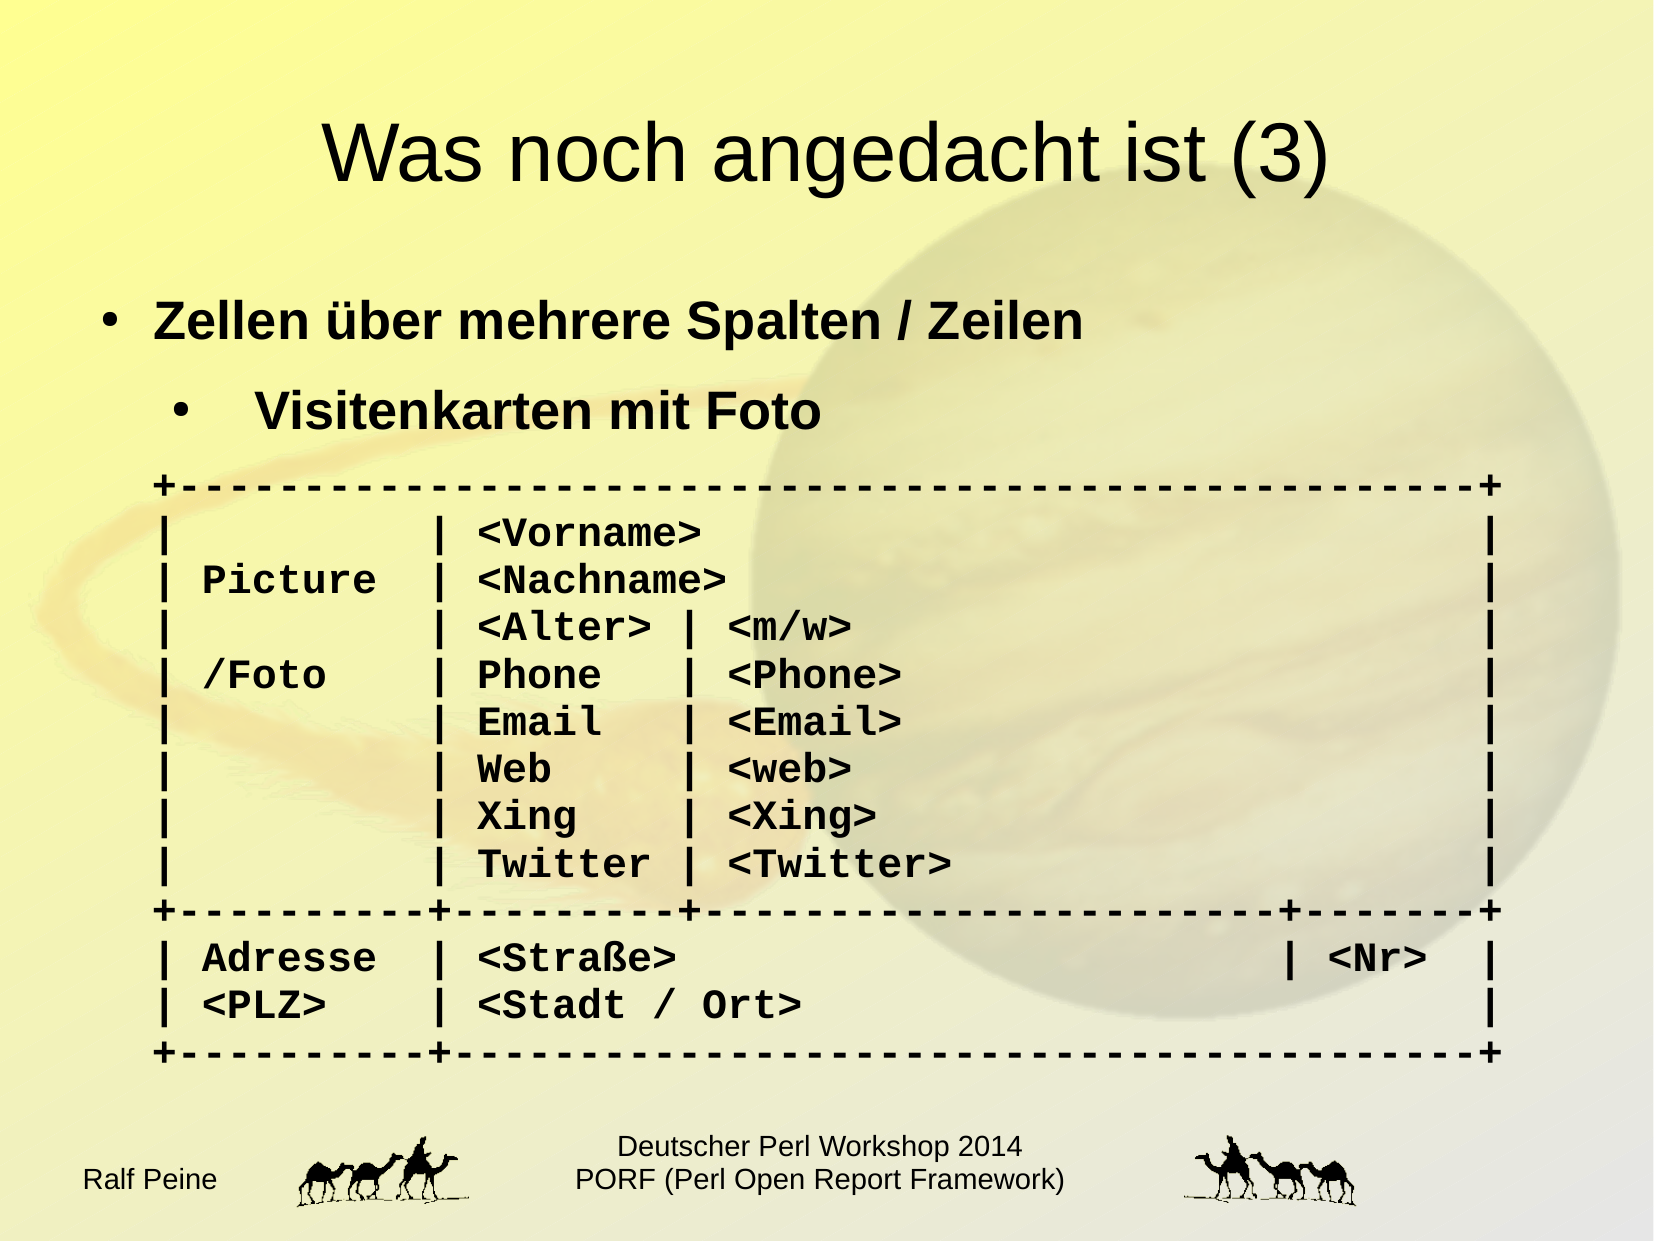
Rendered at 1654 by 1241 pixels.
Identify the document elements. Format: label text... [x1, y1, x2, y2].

title Was noch angedacht ist (3) [82, 49, 1571, 257]
picture [291, 1134, 469, 1214]
picture [3, 138, 1654, 1054]
list Zellen über mehrere Spalten / Zeilen Visitenkarten mit Foto +----------------------------------------------------+ | | <Vorname> | | Picture | <Nachname> | | | <Alter> | <m/w> | | /Foto | Phone | <Phone> | | | Email | <Email> | | | Web | <web> | | | Xing | <Xing> | | | Twitter | <Twitter> |+----------+---------+-----------------------+-------+ | Adresse | <Straße> | <Nr> | | <PLZ> | <Stadt / Ort> | +----------+-----------------------------------------+ [82, 290, 1571, 1109]
picture [1184, 1133, 1362, 1213]
